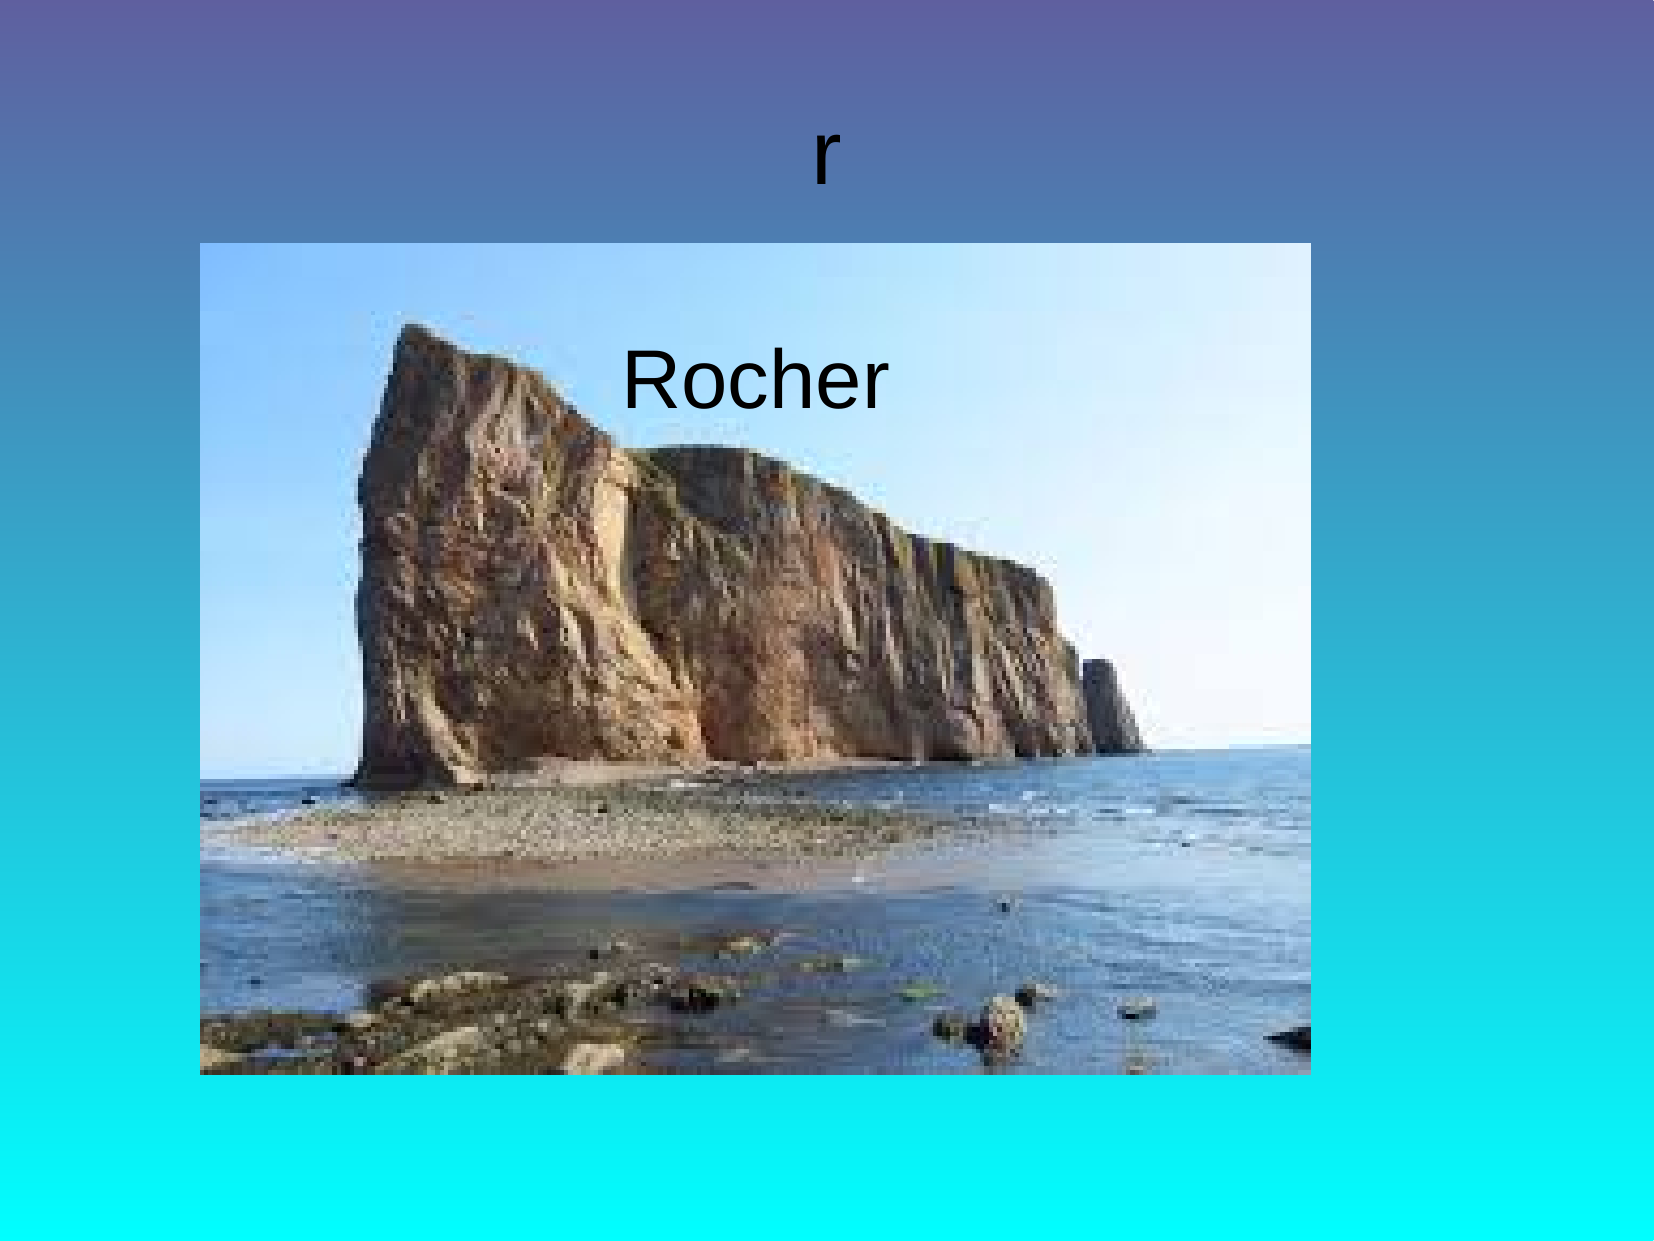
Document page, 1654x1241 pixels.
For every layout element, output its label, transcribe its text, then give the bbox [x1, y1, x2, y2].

picture [200, 243, 1311, 1075]
title r [82, 49, 1571, 257]
